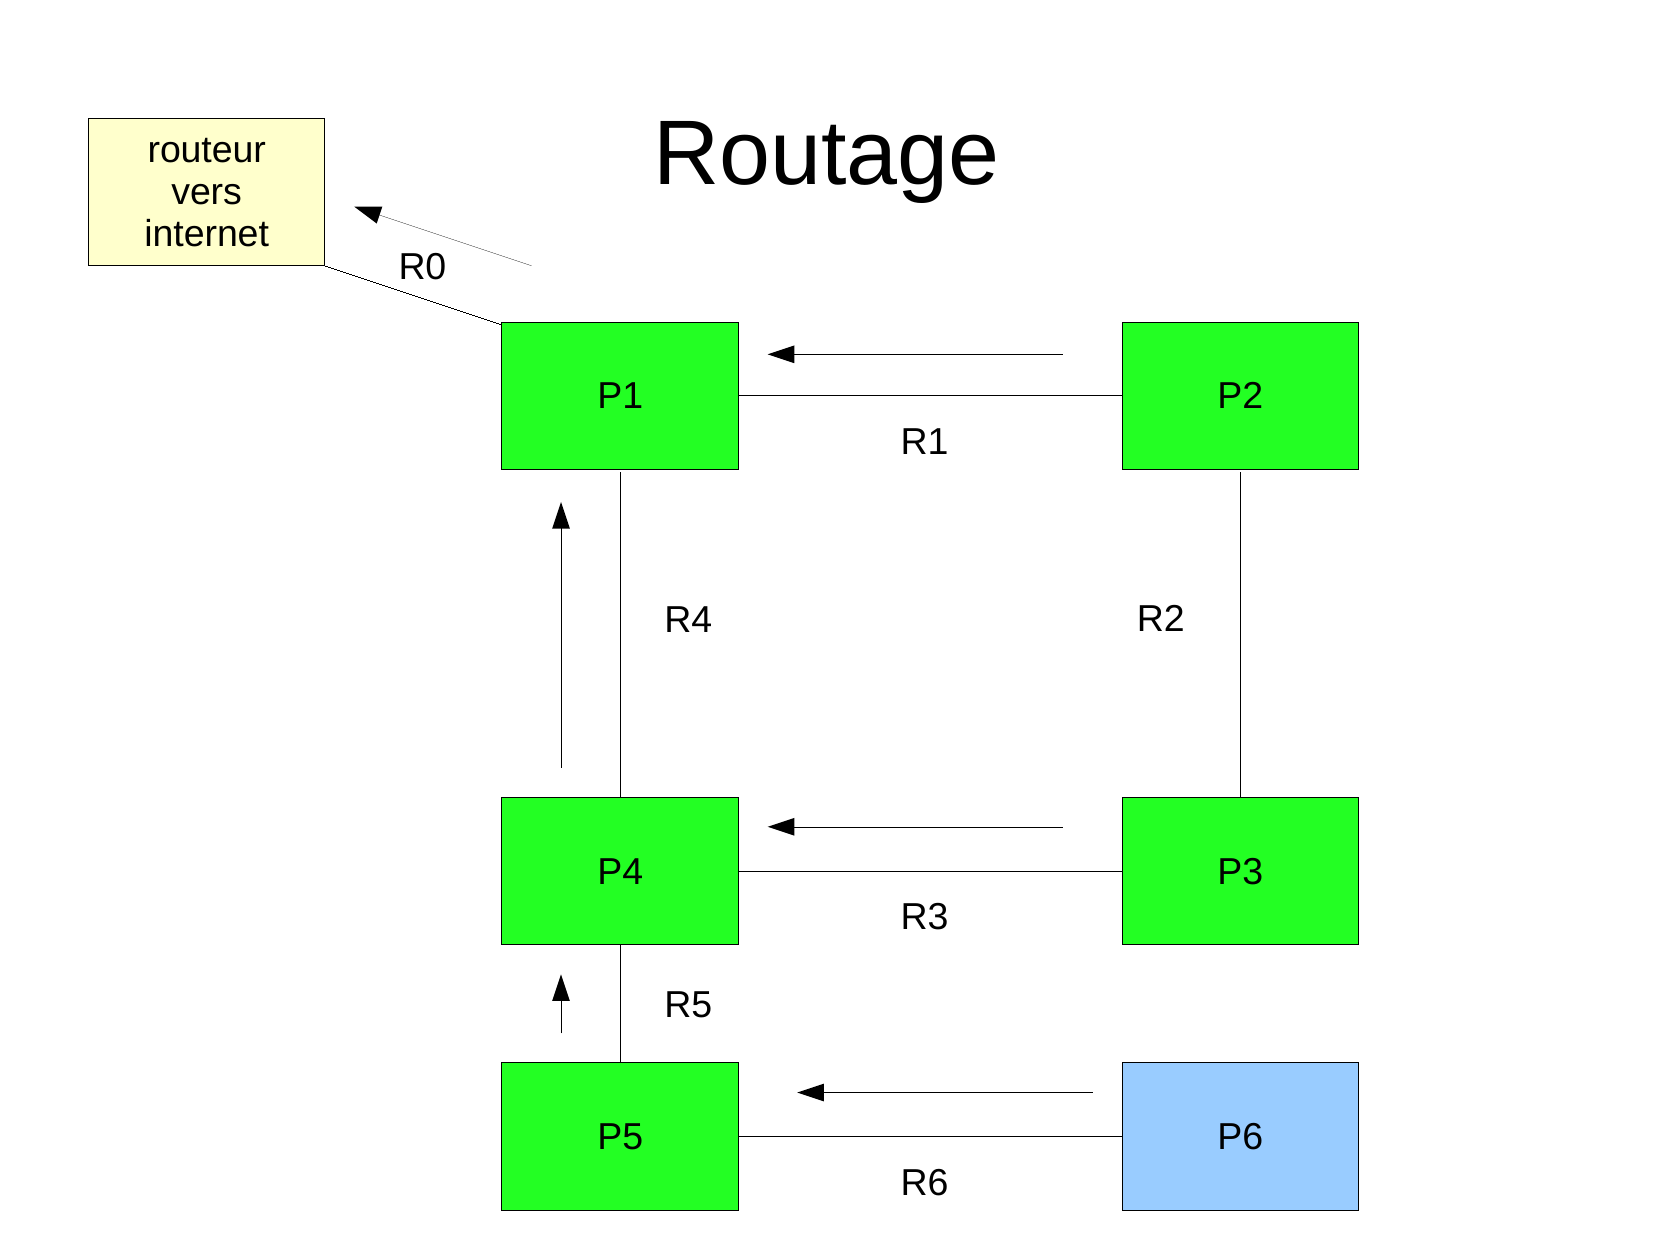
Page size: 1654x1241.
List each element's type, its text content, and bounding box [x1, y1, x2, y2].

text_box P3 [1122, 797, 1359, 945]
text_box R0 [452, 238, 473, 245]
text_box R5 [649, 976, 739, 1034]
text_box R1 [885, 413, 975, 471]
text_box P1 [501, 322, 739, 470]
text_box R4 [649, 590, 739, 648]
title Routage [82, 49, 1571, 257]
text_box P6 [1122, 1062, 1359, 1211]
text_box P2 [1122, 322, 1359, 470]
text_box P5 [501, 1062, 739, 1211]
text_box routeur vers internet [88, 118, 325, 266]
text_box R0 [383, 238, 473, 296]
text_box P4 [501, 797, 739, 945]
text_box R6 [885, 1153, 975, 1211]
title Routage [473, 247, 501, 257]
text_box R3 [885, 888, 975, 945]
text_box R2 [1122, 590, 1211, 648]
